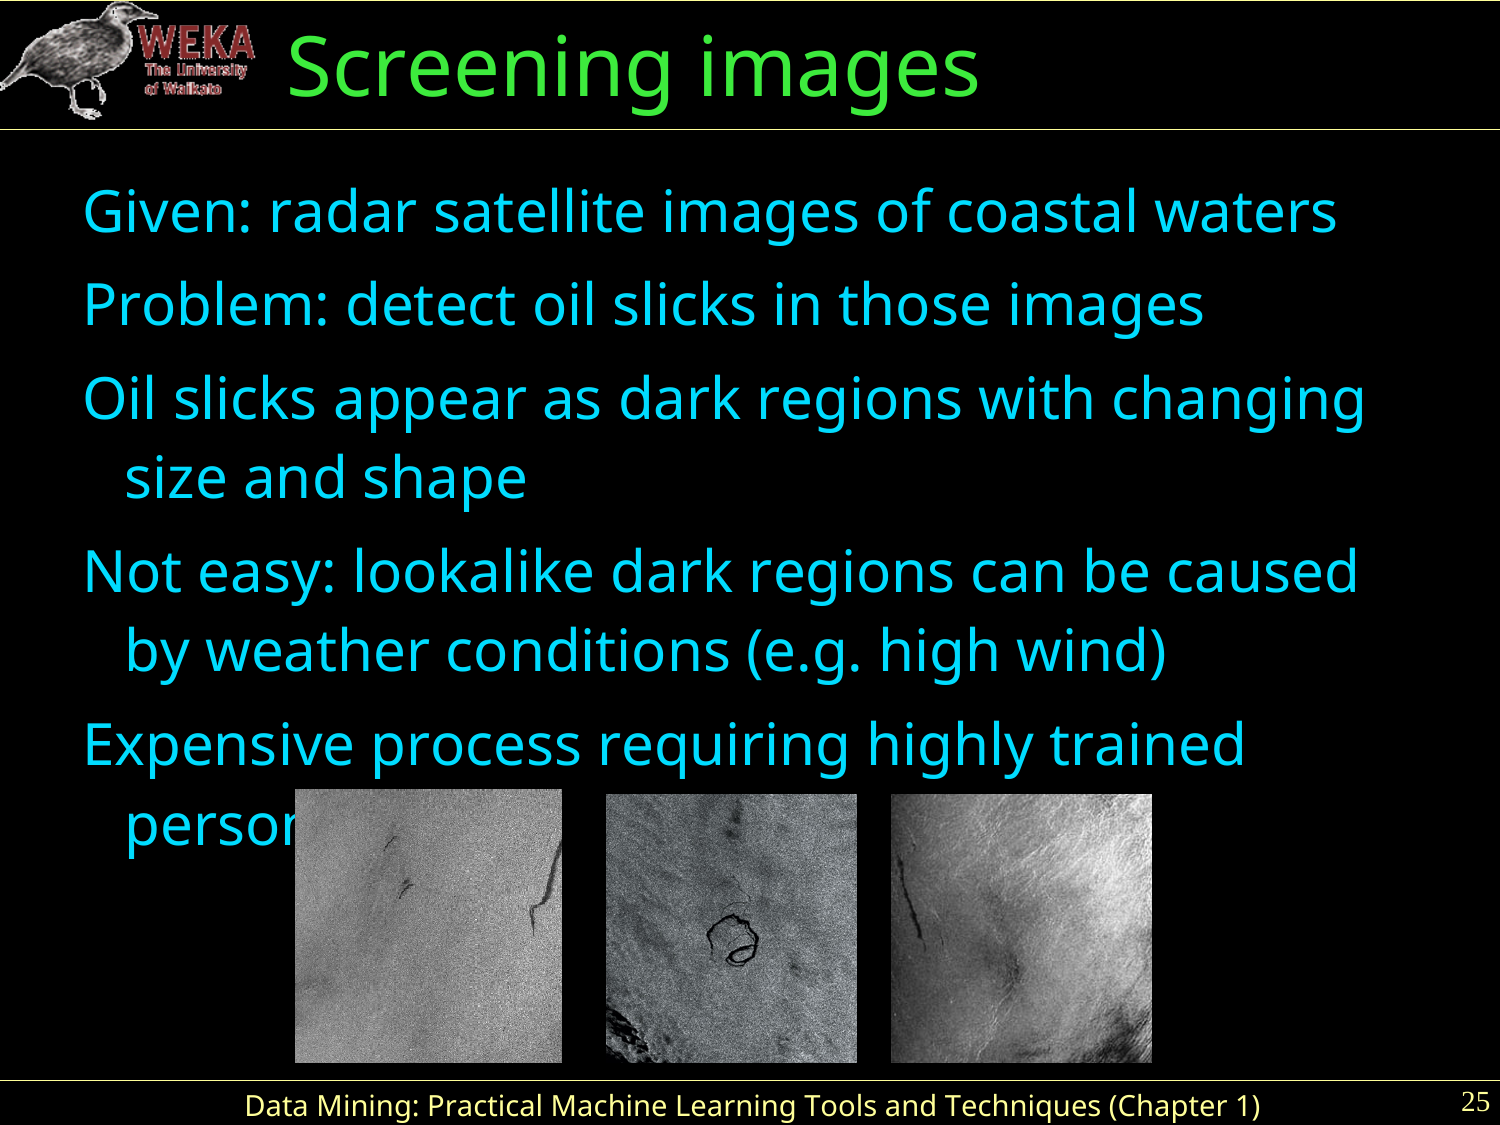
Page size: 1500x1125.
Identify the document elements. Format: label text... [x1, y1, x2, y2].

picture [606, 794, 857, 1063]
picture [0, 1, 266, 129]
picture [891, 794, 1152, 1063]
title Screening images [295, 0, 1486, 166]
list Given: radar satellite images of coastal waters Problem: detect oil slicks in those images Oil slicks appear as dark regions with changing size and shape Not easy: lookalike dark regions can be caused by weather conditions (e.g. high wind) Expensive process requiring highly trained personnel [67, 162, 1418, 1093]
chart [295, 789, 562, 1063]
